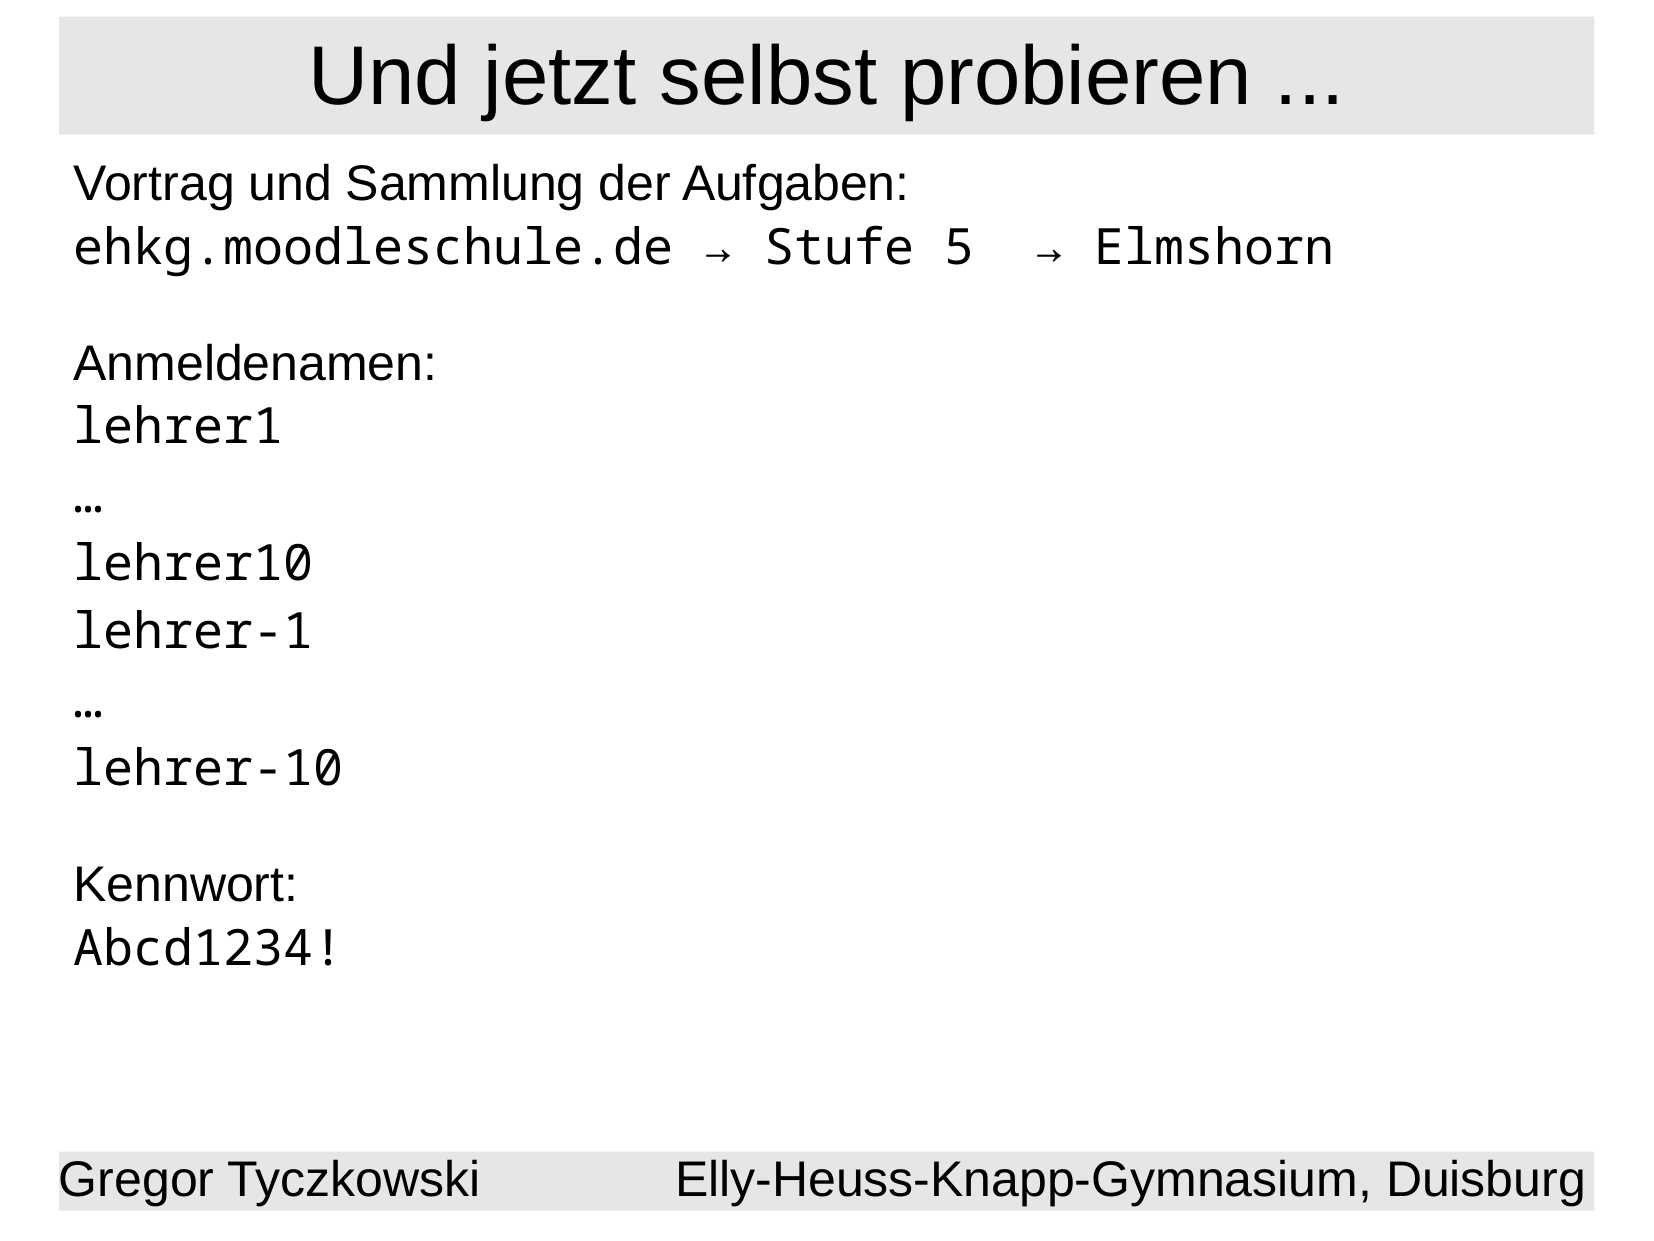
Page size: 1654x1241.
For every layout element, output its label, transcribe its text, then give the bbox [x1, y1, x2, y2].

text_box Vortrag und Sammlung der Aufgaben: ehkg.moodleschule.de → Stufe 5 → Elmshorn Anmeldenamen: lehrer1 … lehrer10 lehrer-1 … lehrer-10 Kennwort: Abcd1234! [59, 147, 1527, 896]
title Und jetzt selbst probieren ... [59, 16, 1595, 135]
list Gregor Tyczkowski Elly-Heuss-Knapp-Gymnasium, Duisburg [59, 1151, 1595, 1211]
